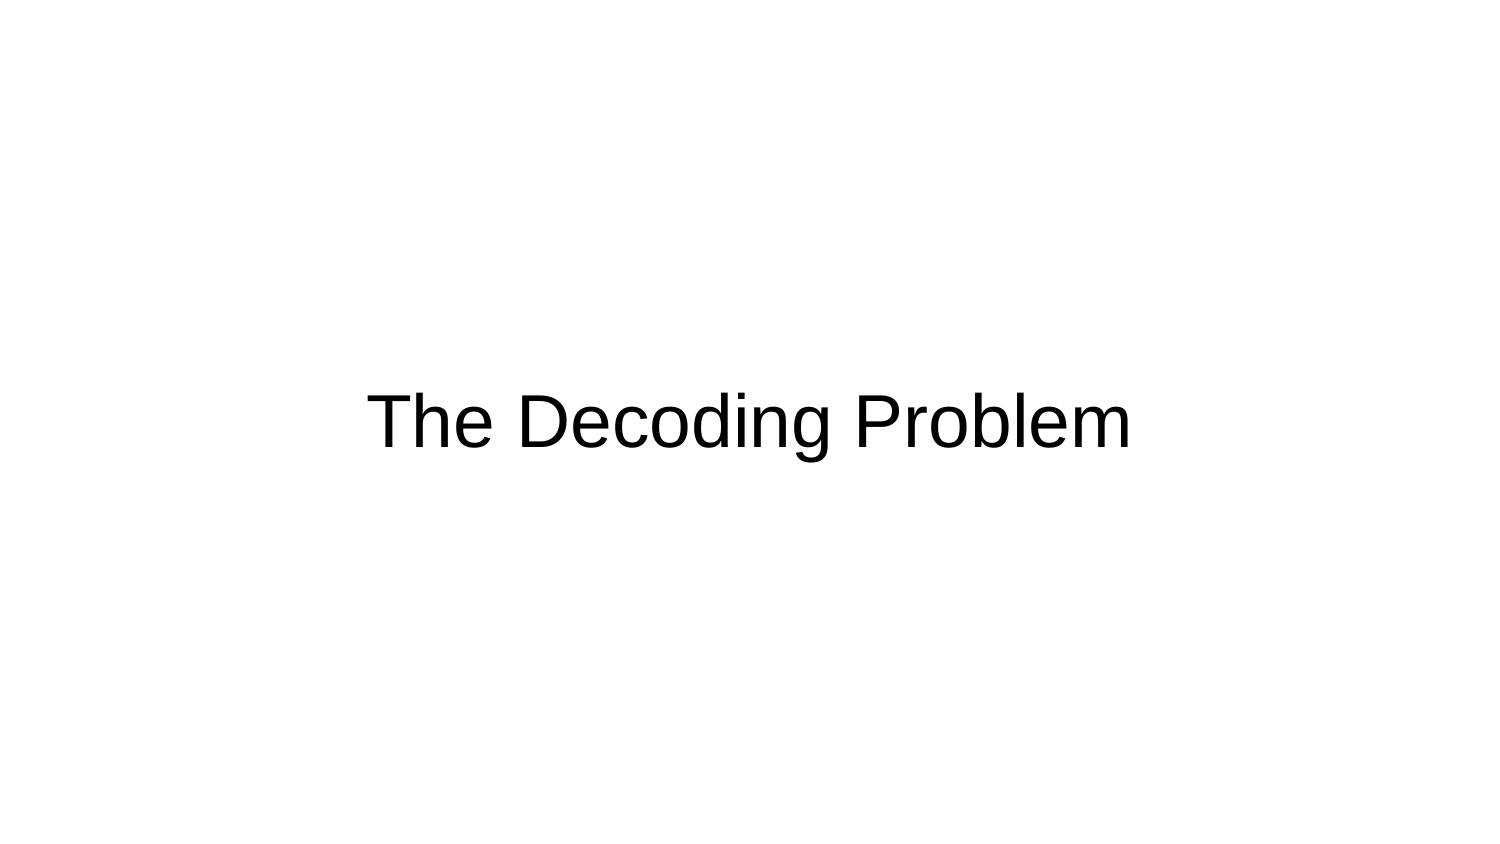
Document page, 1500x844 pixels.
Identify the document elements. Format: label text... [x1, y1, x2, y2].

title The Decoding Problem [51, 352, 1449, 491]
